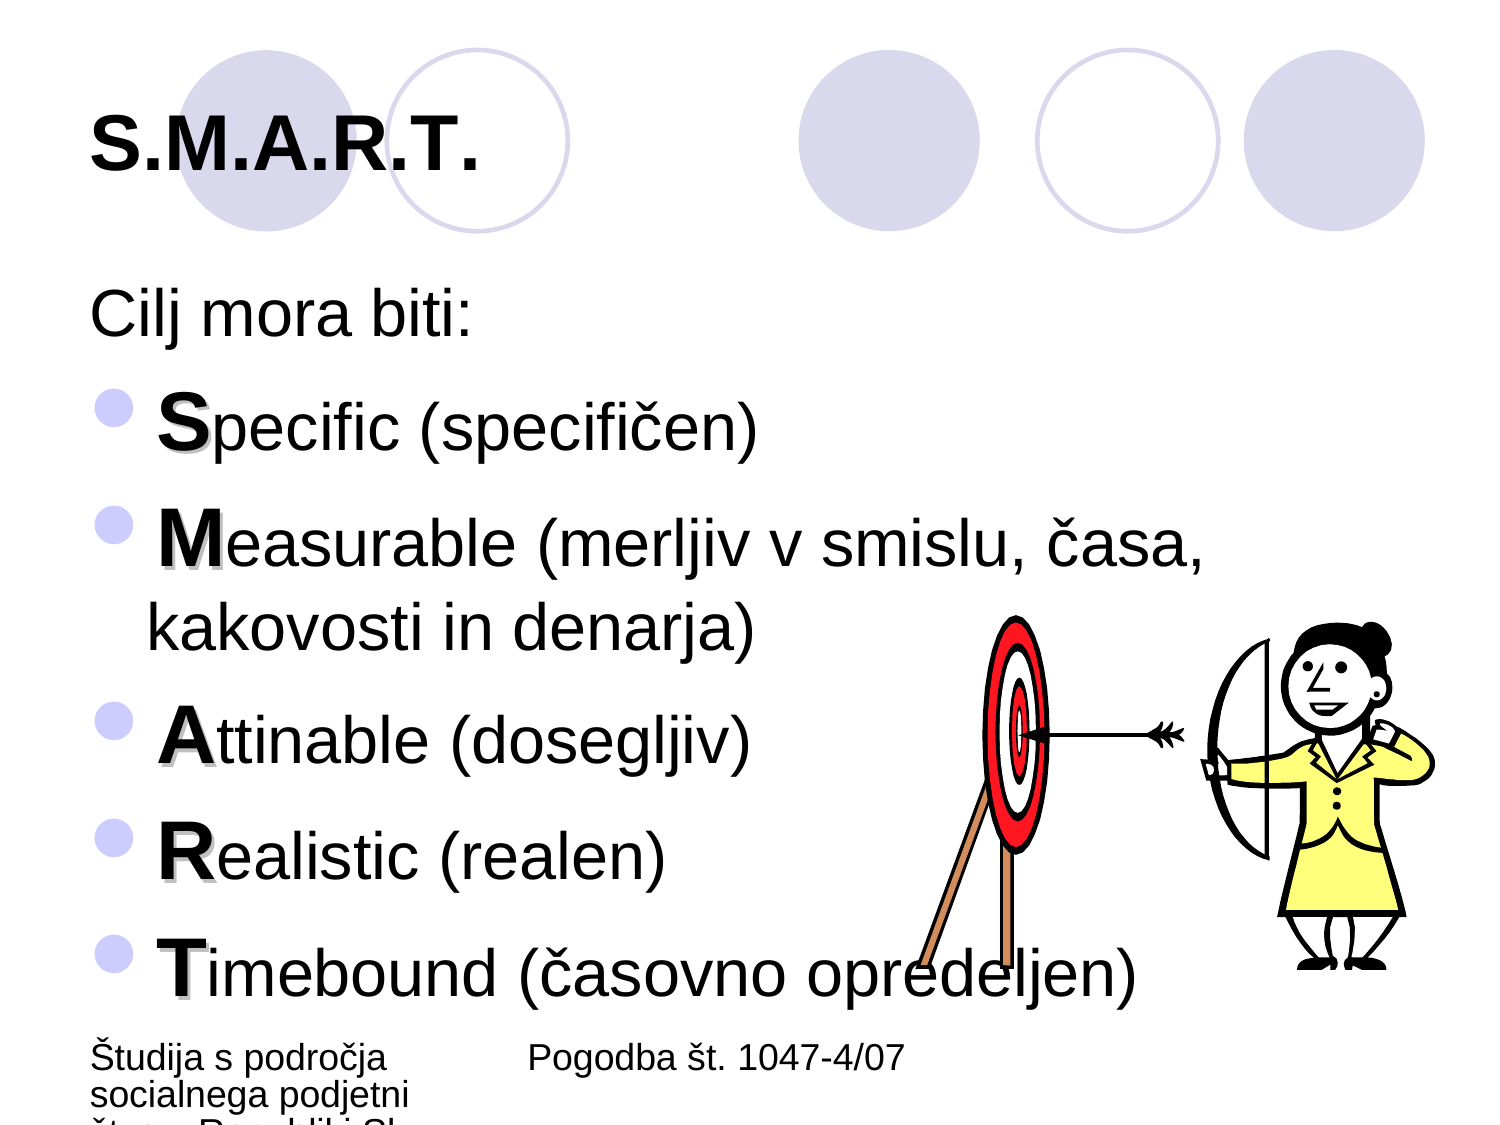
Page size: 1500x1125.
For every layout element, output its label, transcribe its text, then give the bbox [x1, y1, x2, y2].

list Cilj mora biti: Specific (specifičen) Measurable (merljiv v smislu, časa, kakovosti in denarja) Attinable (dosegljiv) Realistic (realen) Timebound (časovno opredeljen) [75, 262, 1426, 1118]
title S.M.A.R.T. [75, 45, 1426, 233]
picture [915, 615, 1436, 970]
